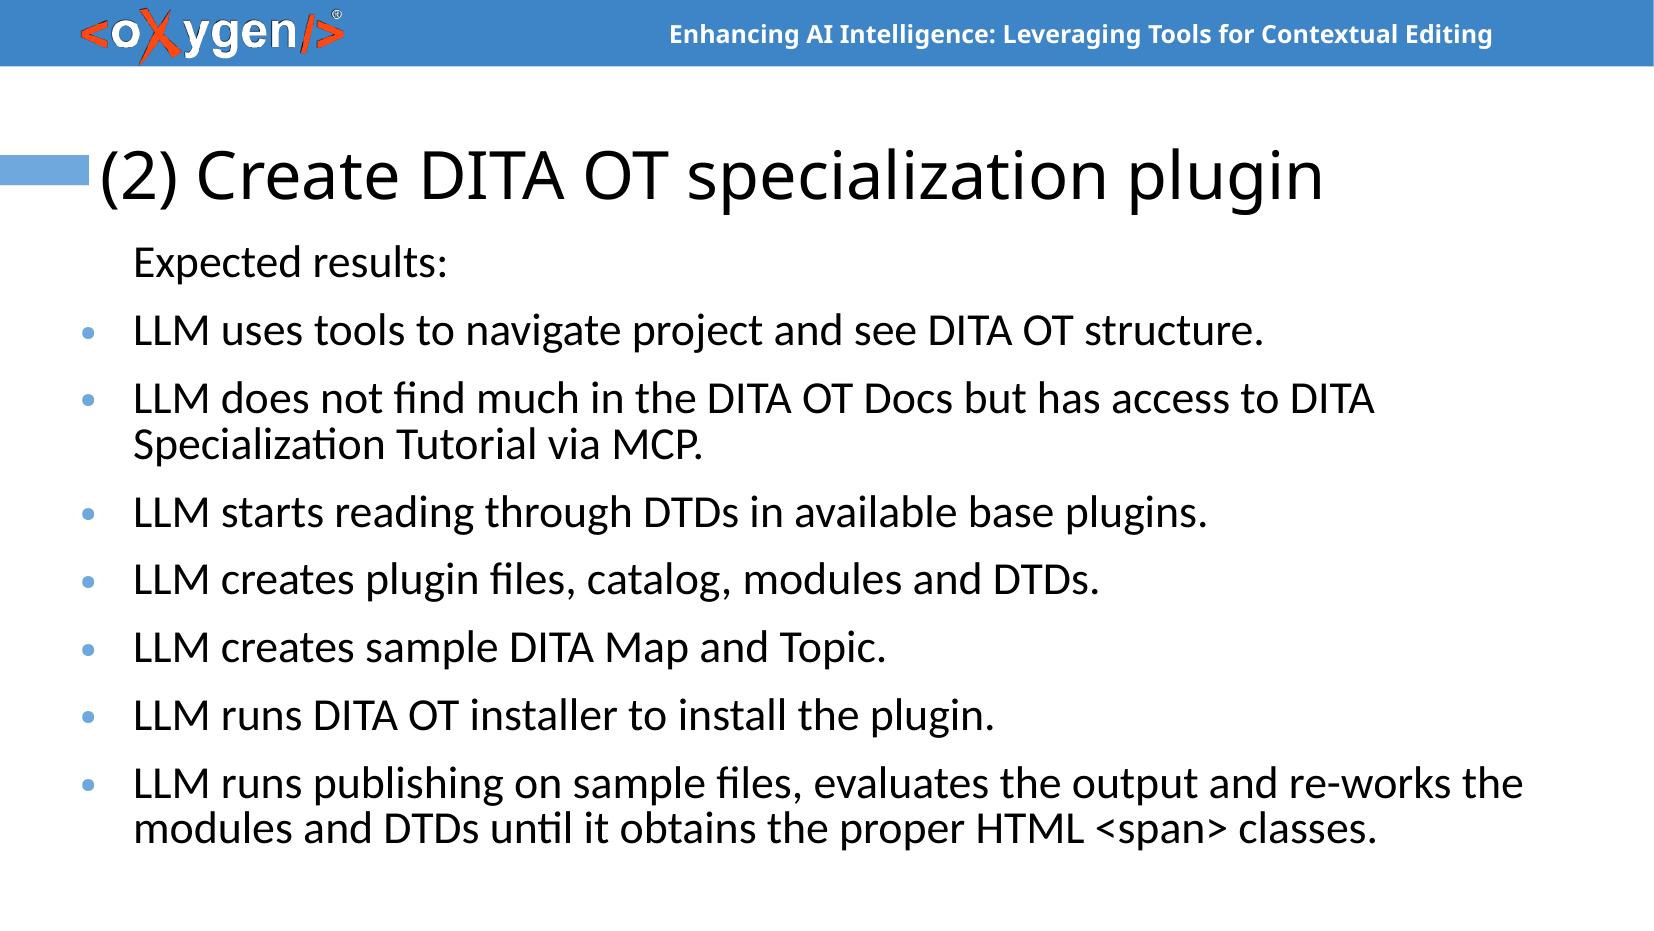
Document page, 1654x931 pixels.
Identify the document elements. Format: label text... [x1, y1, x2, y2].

list Expected results: LLM uses tools to navigate project and see DITA OT structure. LLM does not find much in the DITA OT Docs but has access to DITA Specialization Tutorial via MCP. LLM starts reading through DTDs in available base plugins. LLM creates plugin files, catalog, modules and DTDs. LLM creates sample DITA Map and Topic. LLM runs DITA OT installer to install the plugin. LLM runs publishing on sample files, evaluates the output and re-works the modules and DTDs until it obtains the proper HTML <span> classes. [62, 243, 1609, 886]
text_box [0, 155, 89, 186]
title (2) Create DITA OT specialization plugin [100, 106, 1647, 241]
picture [75, 0, 355, 72]
